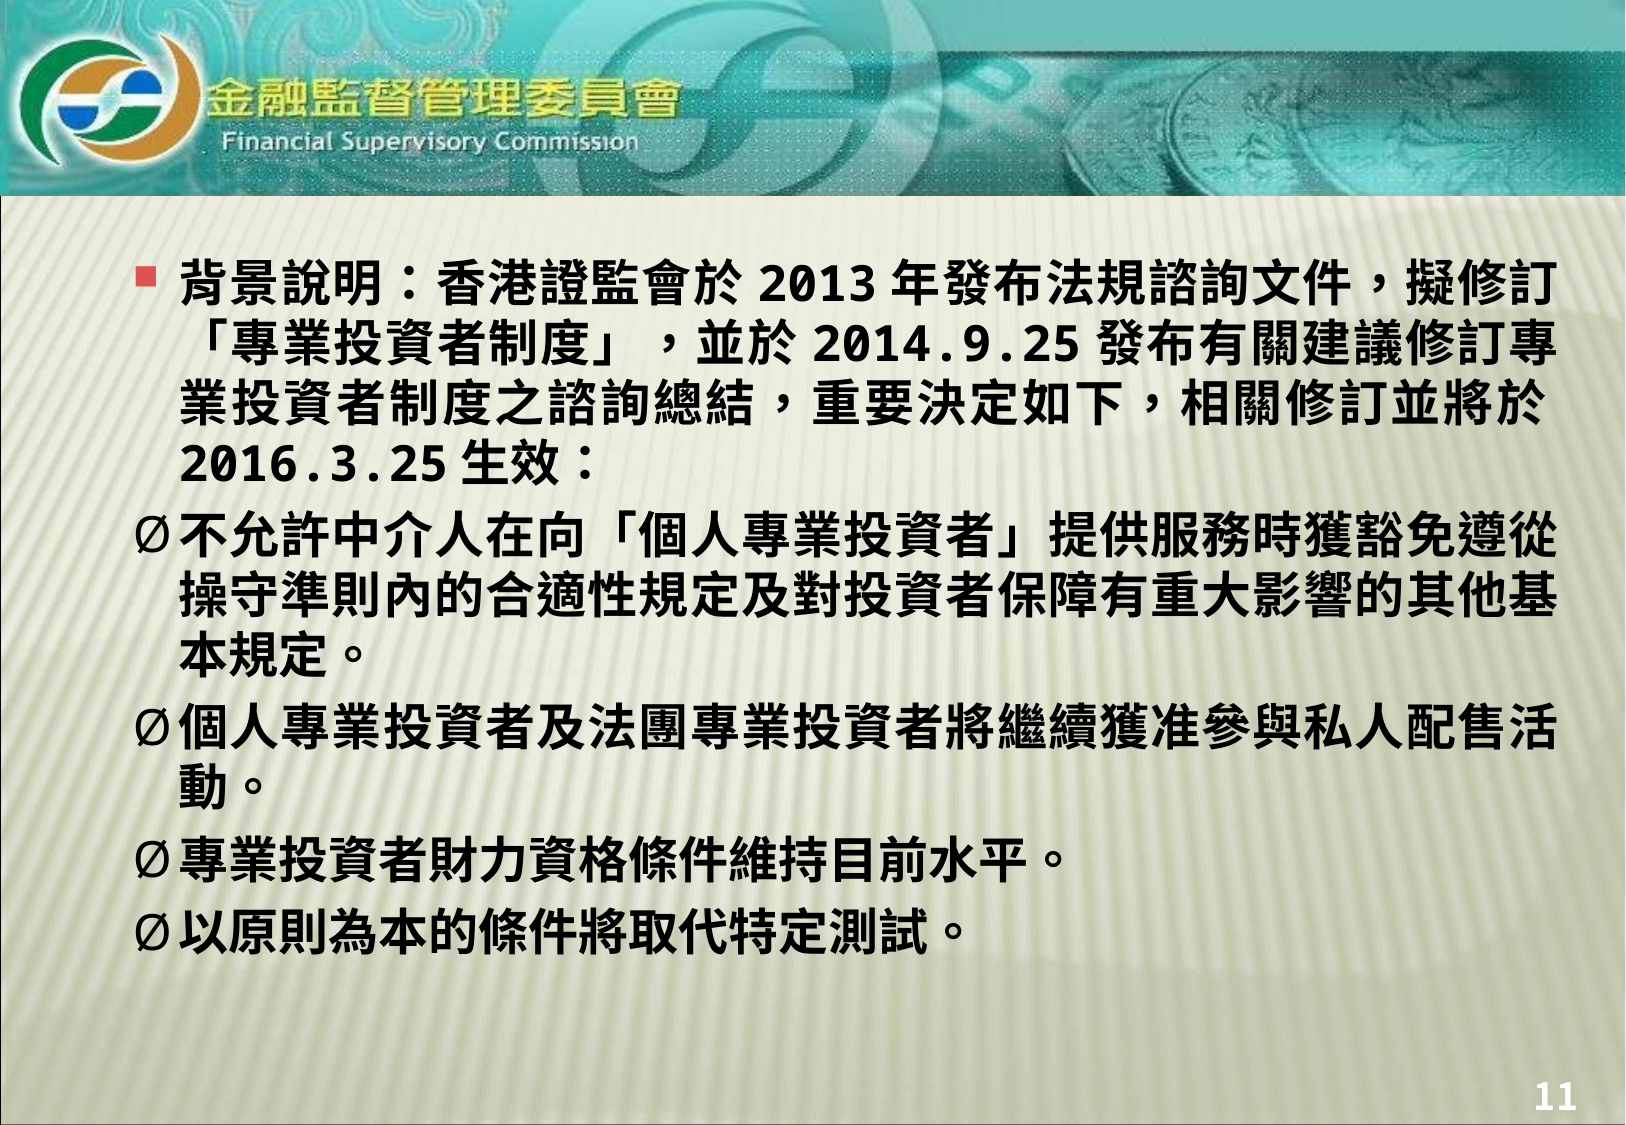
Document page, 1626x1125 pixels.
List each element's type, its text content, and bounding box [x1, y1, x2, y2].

picture [0, 0, 1626, 1125]
list 背景說明：香港證監會於2013年發布法規諮詢文件，擬修訂「專業投資者制度」，並於2014.9.25發布有關建議修訂專業投資者制度之諮詢總結，重要決定如下，相關修訂並將於2016.3.25生效： 不允許中介人在向「個人專業投資者」提供服務時獲豁免遵從操守準則內的合適性規定及對投資者保障有重大影響的其他基本規定。 個人專業投資者及法團專業投資者將繼續獲准參與私人配售活動。 專業投資者財力資格條件維持目前水平。 以原則為本的條件將取代特定測試。 [44, 243, 1574, 1083]
